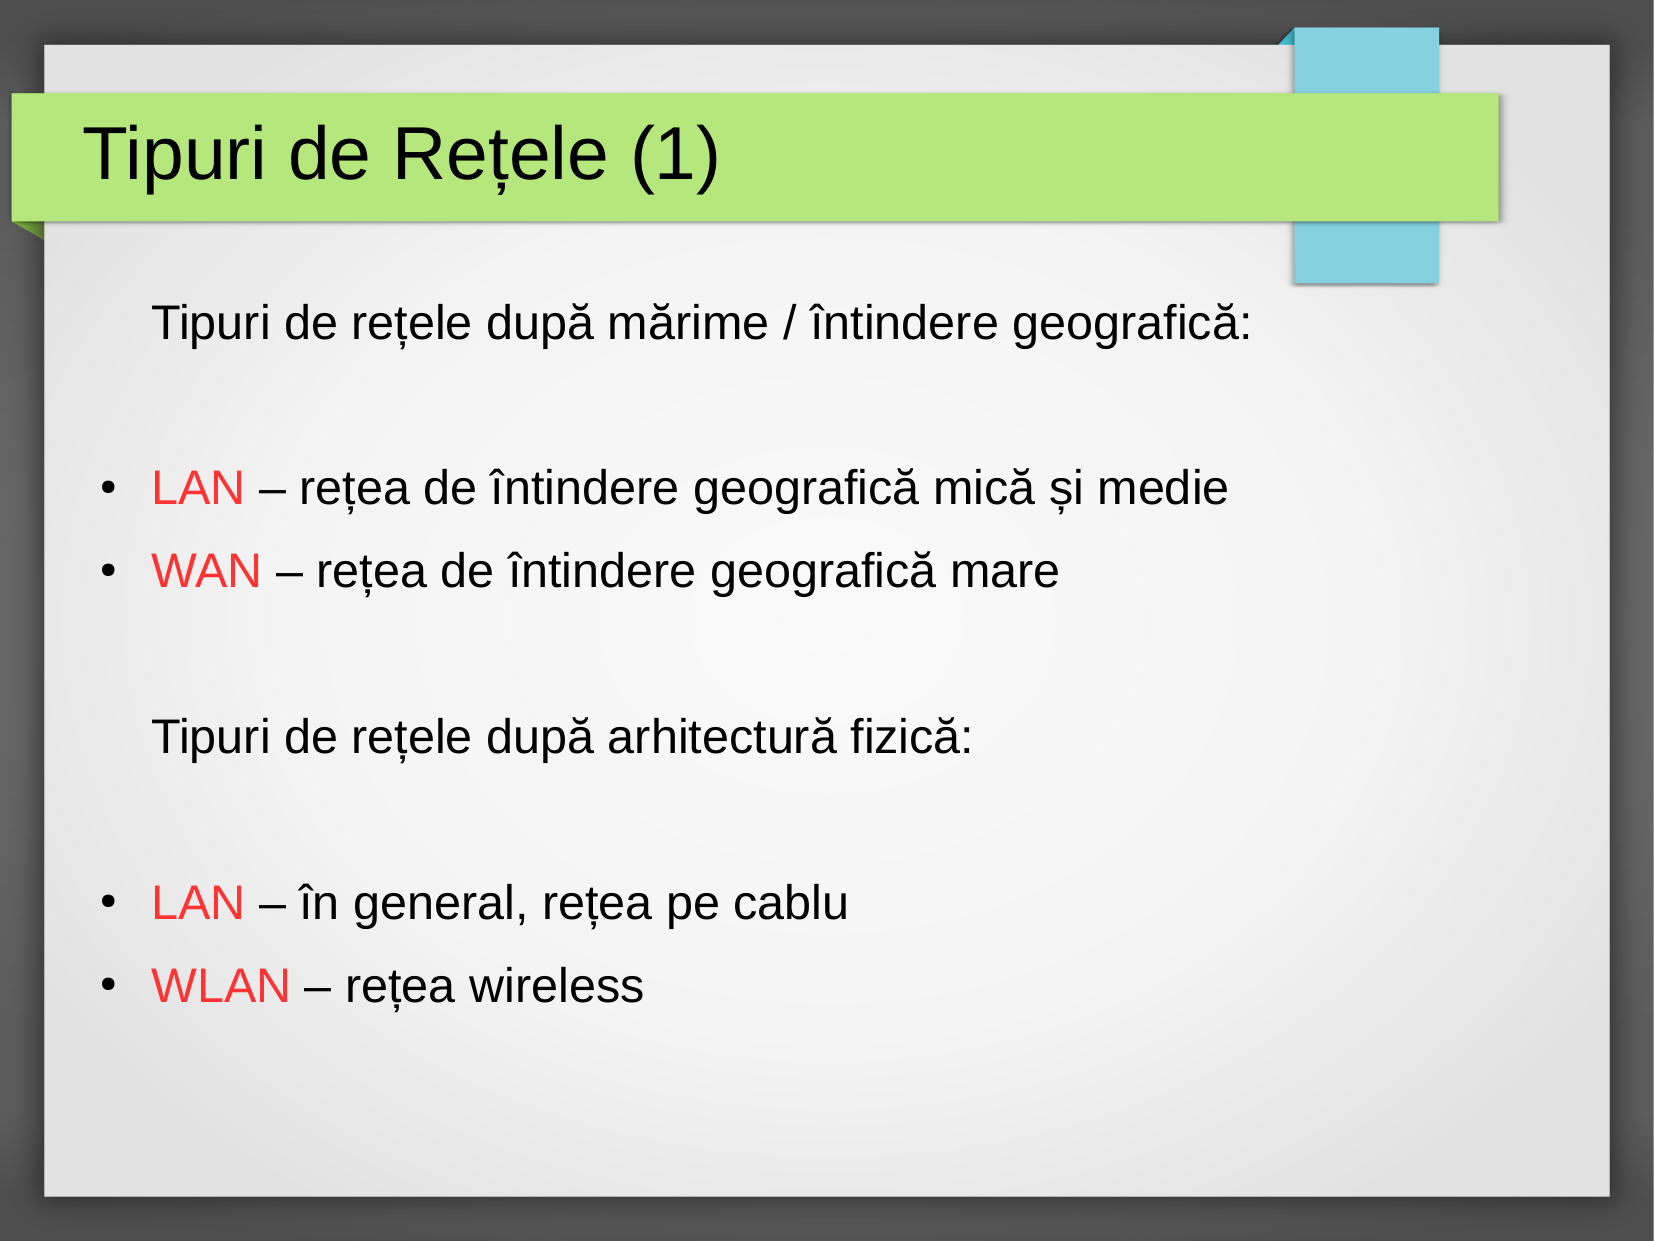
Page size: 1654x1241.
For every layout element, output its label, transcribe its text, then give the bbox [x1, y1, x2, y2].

title Tipuri de Rețele (1) [82, 94, 1264, 213]
list Tipuri de rețele după mărime / întindere geografică: LAN – rețea de întindere geografică mică și medie WAN – rețea de întindere geografică mare Tipuri de rețele după arhitectură fizică: LAN – în general, rețea pe cablu WLAN – rețea wireless [82, 295, 1571, 1015]
picture [0, 0, 1654, 1241]
